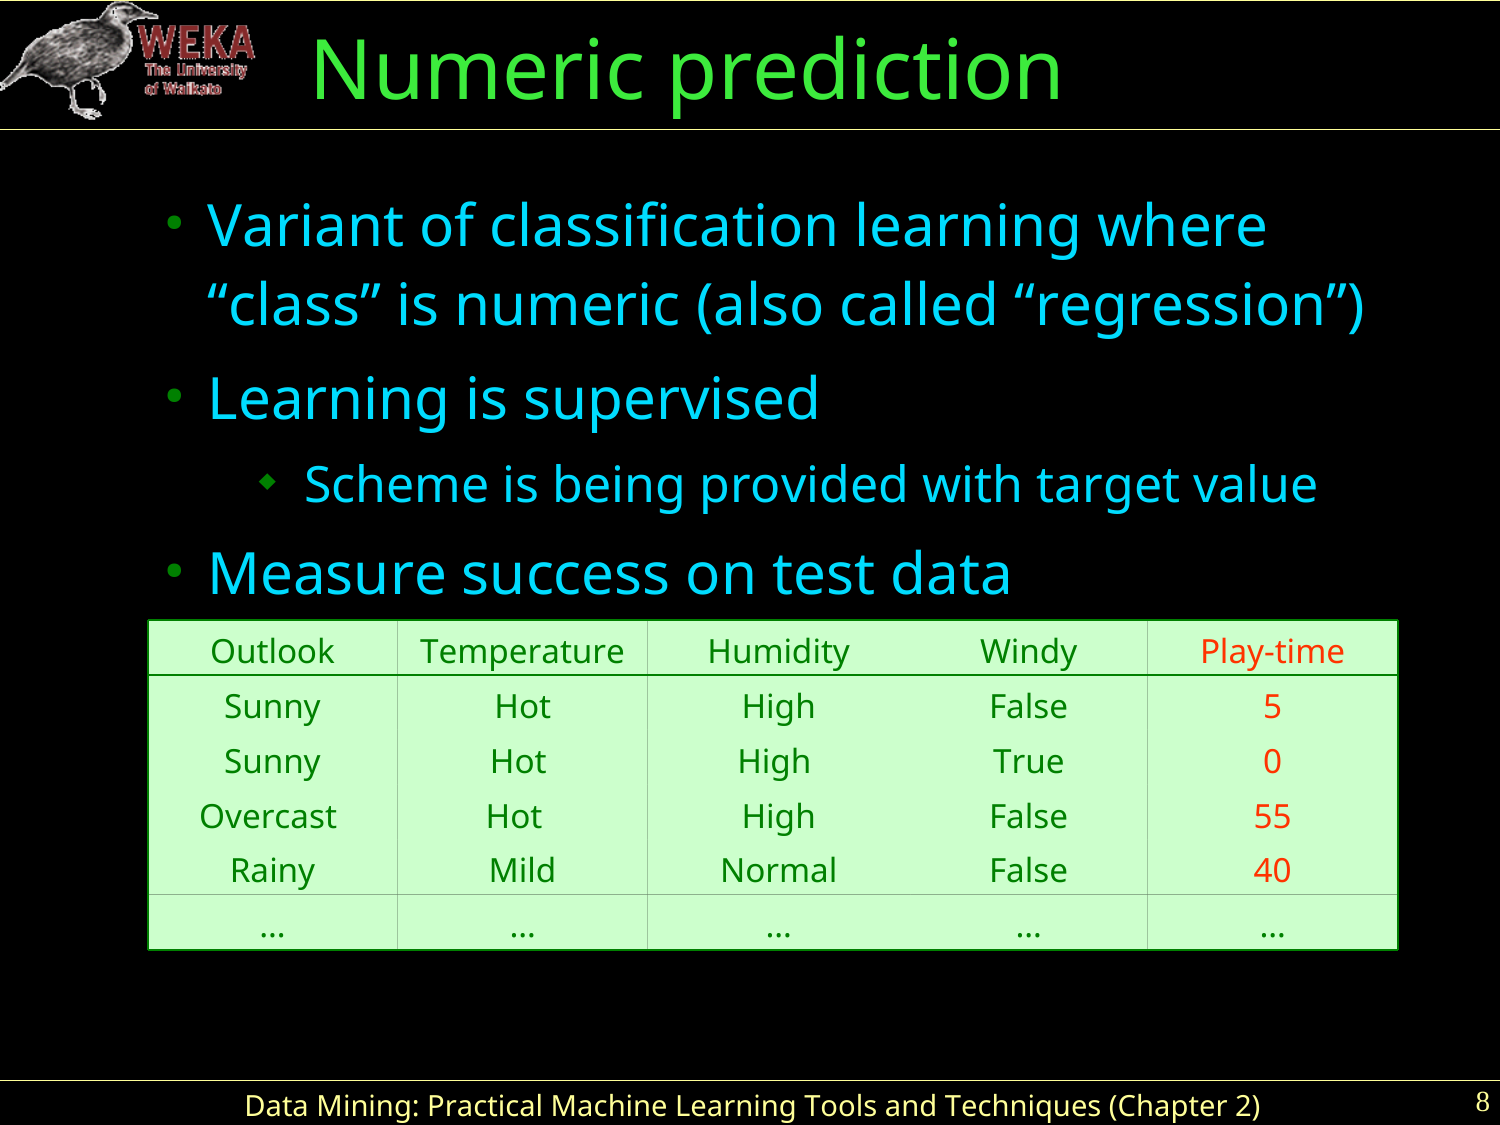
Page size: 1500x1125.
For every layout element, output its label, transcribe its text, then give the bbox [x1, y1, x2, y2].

text_box Outlook [149, 621, 398, 674]
text_box … [398, 895, 648, 949]
text_box … [1148, 895, 1397, 949]
text_box Hot [398, 676, 648, 730]
text_box High [648, 676, 911, 730]
text_box High [648, 785, 911, 840]
text_box Humidity [648, 621, 911, 674]
text_box Rainy [149, 840, 398, 895]
text_box … [911, 895, 1148, 949]
picture [0, 1, 266, 129]
text_box 5 [1148, 676, 1397, 730]
text_box False [911, 676, 1148, 730]
text_box Windy [911, 621, 1148, 674]
text_box … [149, 895, 398, 949]
text_box True [911, 730, 1148, 785]
text_box 55 [1148, 785, 1397, 840]
text_box Overcast [149, 785, 398, 840]
text_box Temperature [398, 621, 648, 674]
text_box Variant of classification learning where “class” is numeric (also called “regression”) Learning is supervised Scheme is being provided with target value Measure success on test data [150, 177, 1388, 619]
text_box 40 [1148, 840, 1397, 895]
text_box 0 [1148, 730, 1397, 785]
text_box Hot [398, 730, 648, 785]
text_box … [648, 895, 911, 949]
text_box Normal [648, 840, 911, 895]
text_box Hot [398, 785, 648, 840]
text_box Sunny [149, 730, 398, 785]
text_box Mild [398, 840, 648, 895]
text_box High [648, 730, 911, 785]
text_box Sunny [149, 676, 398, 730]
text_box Play-time [1148, 621, 1397, 674]
title Numeric prediction [295, 0, 1500, 148]
text_box False [911, 840, 1148, 895]
text_box False [911, 785, 1148, 840]
